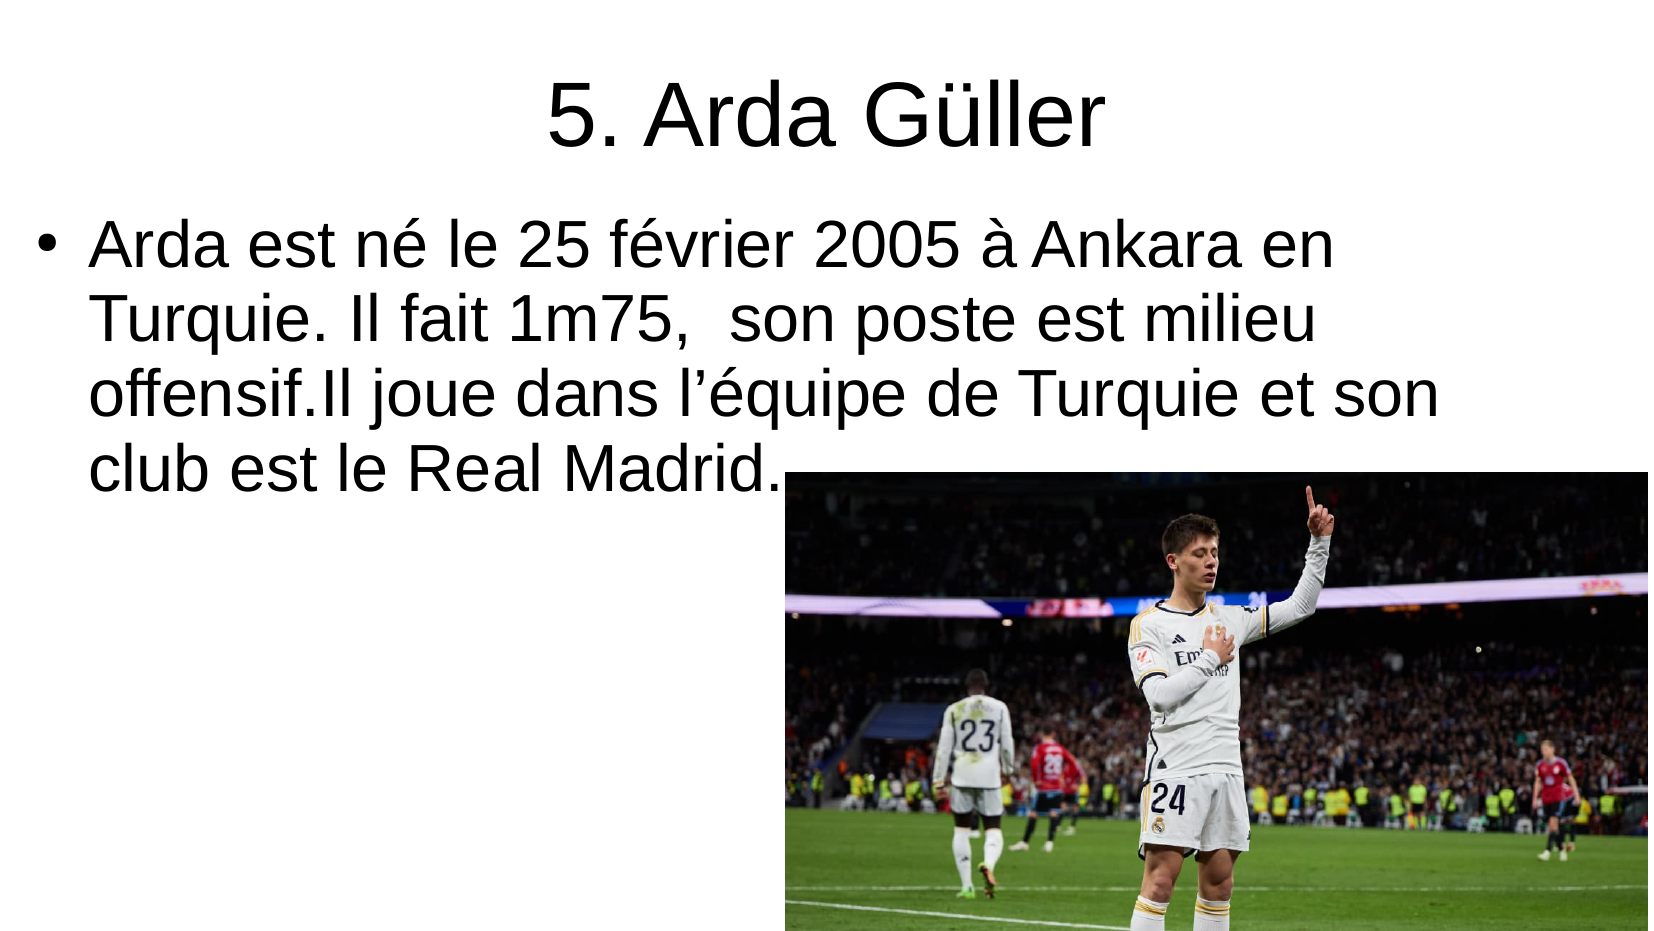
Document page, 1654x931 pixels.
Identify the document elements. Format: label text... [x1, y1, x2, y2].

list Arda est né le 25 février 2005 à Ankara en Turquie. Il fait 1m75, son poste est milieu offensif.Il joue dans l’équipe de Turquie et son club est le Real Madrid. [17, 206, 1506, 747]
title 5. Arda Güller [82, 37, 1571, 193]
picture [785, 472, 1648, 931]
